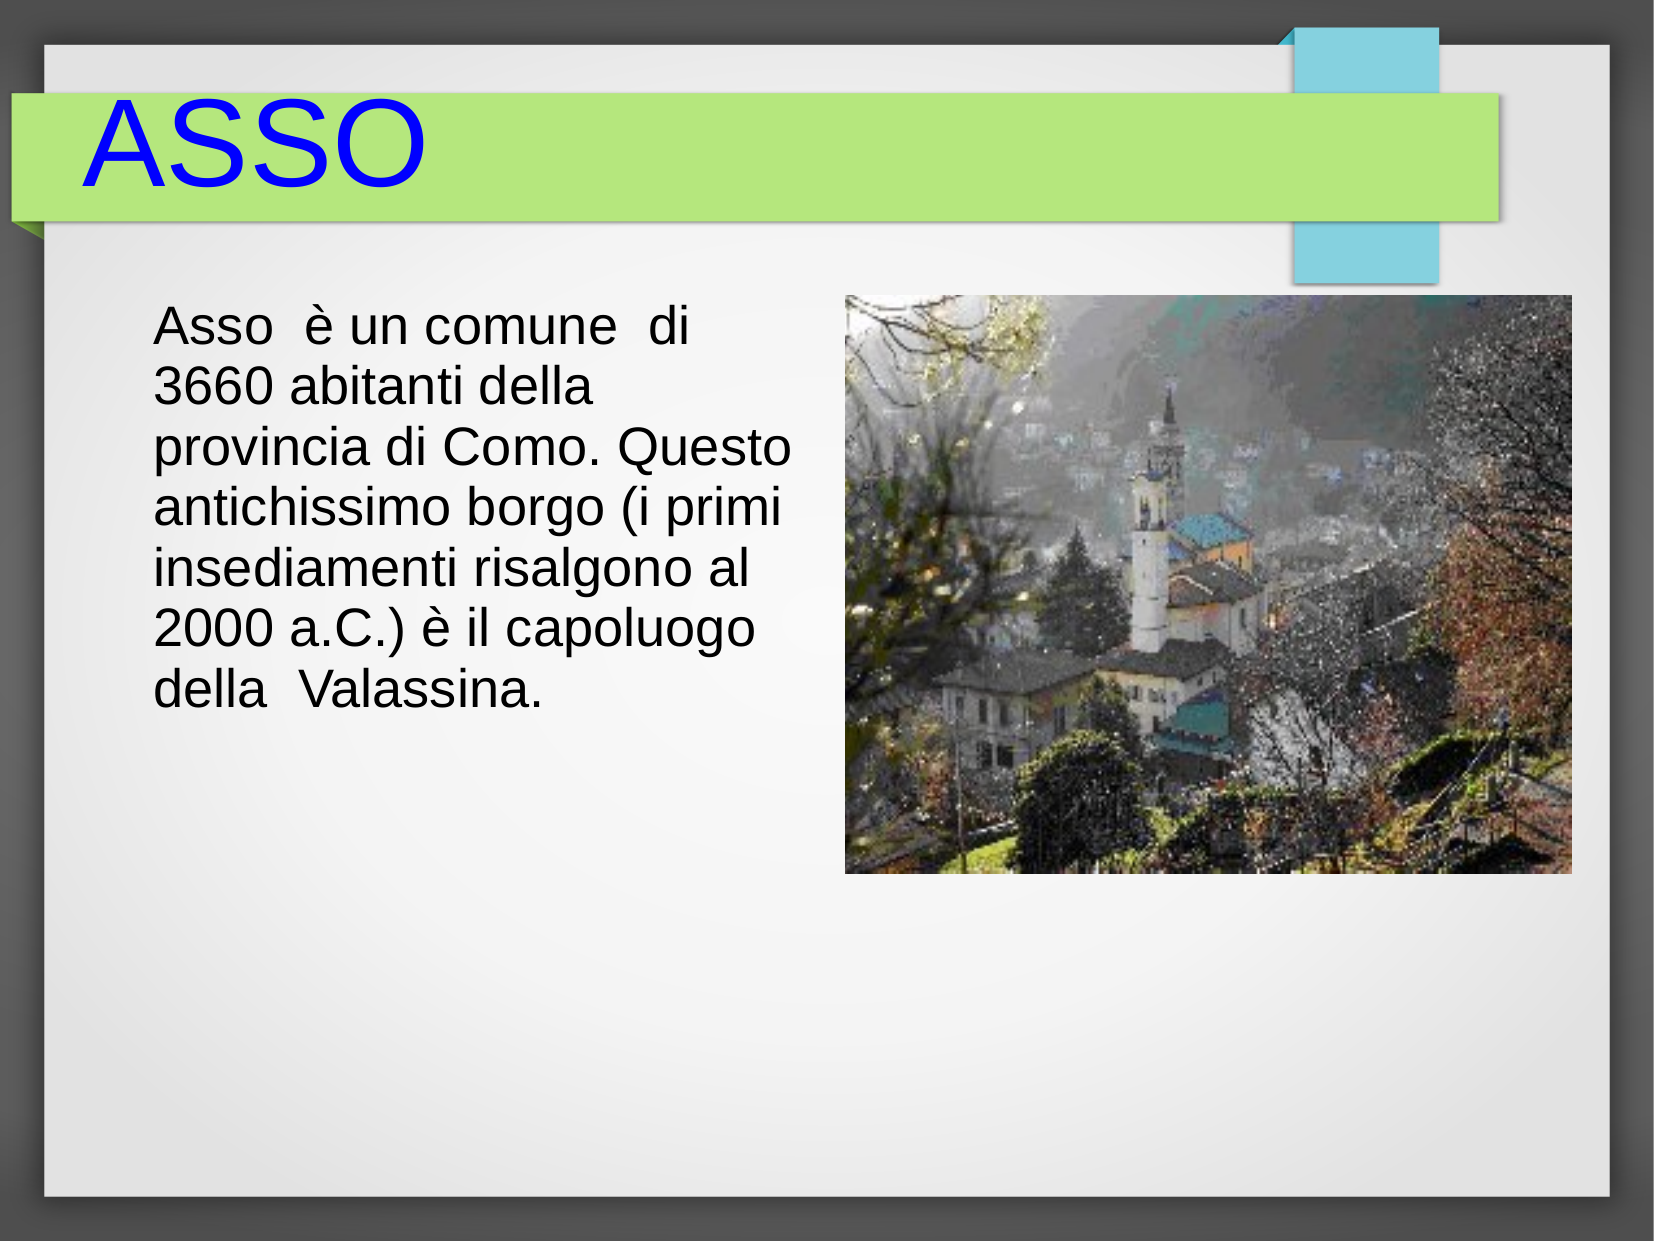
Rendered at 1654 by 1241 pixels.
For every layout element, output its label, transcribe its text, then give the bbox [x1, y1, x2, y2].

picture [0, 0, 1654, 1241]
list Asso è un comune di 3660 abitanti della provincia di Como. Questo antichissimo borgo (i primi insediamenti risalgono al 2000 a.C.) è il capoluogo della Valassina. [82, 295, 809, 1015]
title ASSO [82, 72, 1241, 213]
